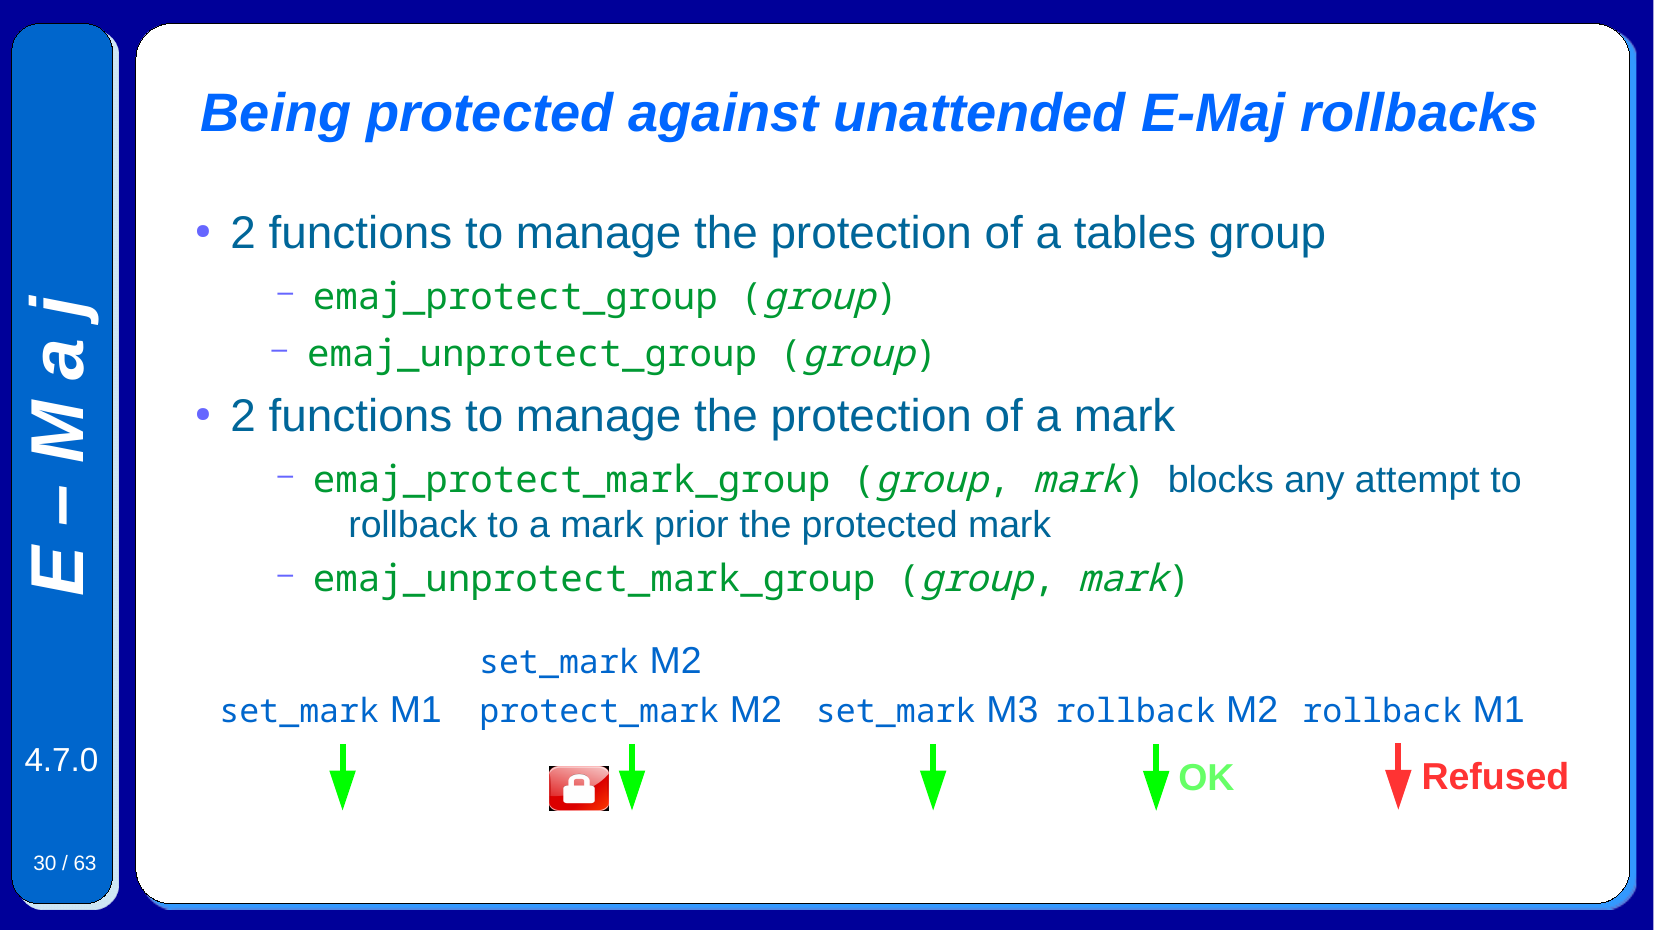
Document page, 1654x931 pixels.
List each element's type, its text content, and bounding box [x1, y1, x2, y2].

text_box rollback M1 [1287, 680, 1540, 739]
text_box protect_mark M2 [464, 680, 797, 739]
title Being protected against unattended E-Maj rollbacks [200, 34, 1575, 191]
text_box set_mark M2 [464, 630, 721, 680]
text_box OK [1163, 749, 1250, 806]
picture [549, 766, 609, 811]
text_box set_mark M3 [801, 680, 1058, 739]
text_box set_mark M1 [204, 680, 461, 739]
text_box Refused [1396, 748, 1595, 811]
text_box rollback M2 [1058, 680, 1287, 739]
list 2 functions to manage the protection of a tables group emaj_protect_group (group) emaj_unprotect_group (group) 2 functions to manage the protection of a mark emaj_protect_mark_group (group, mark) blocks any attempt to rollback to a mark prior the protected mark emaj_unprotect_mark_group (group, mark) [177, 206, 1587, 591]
